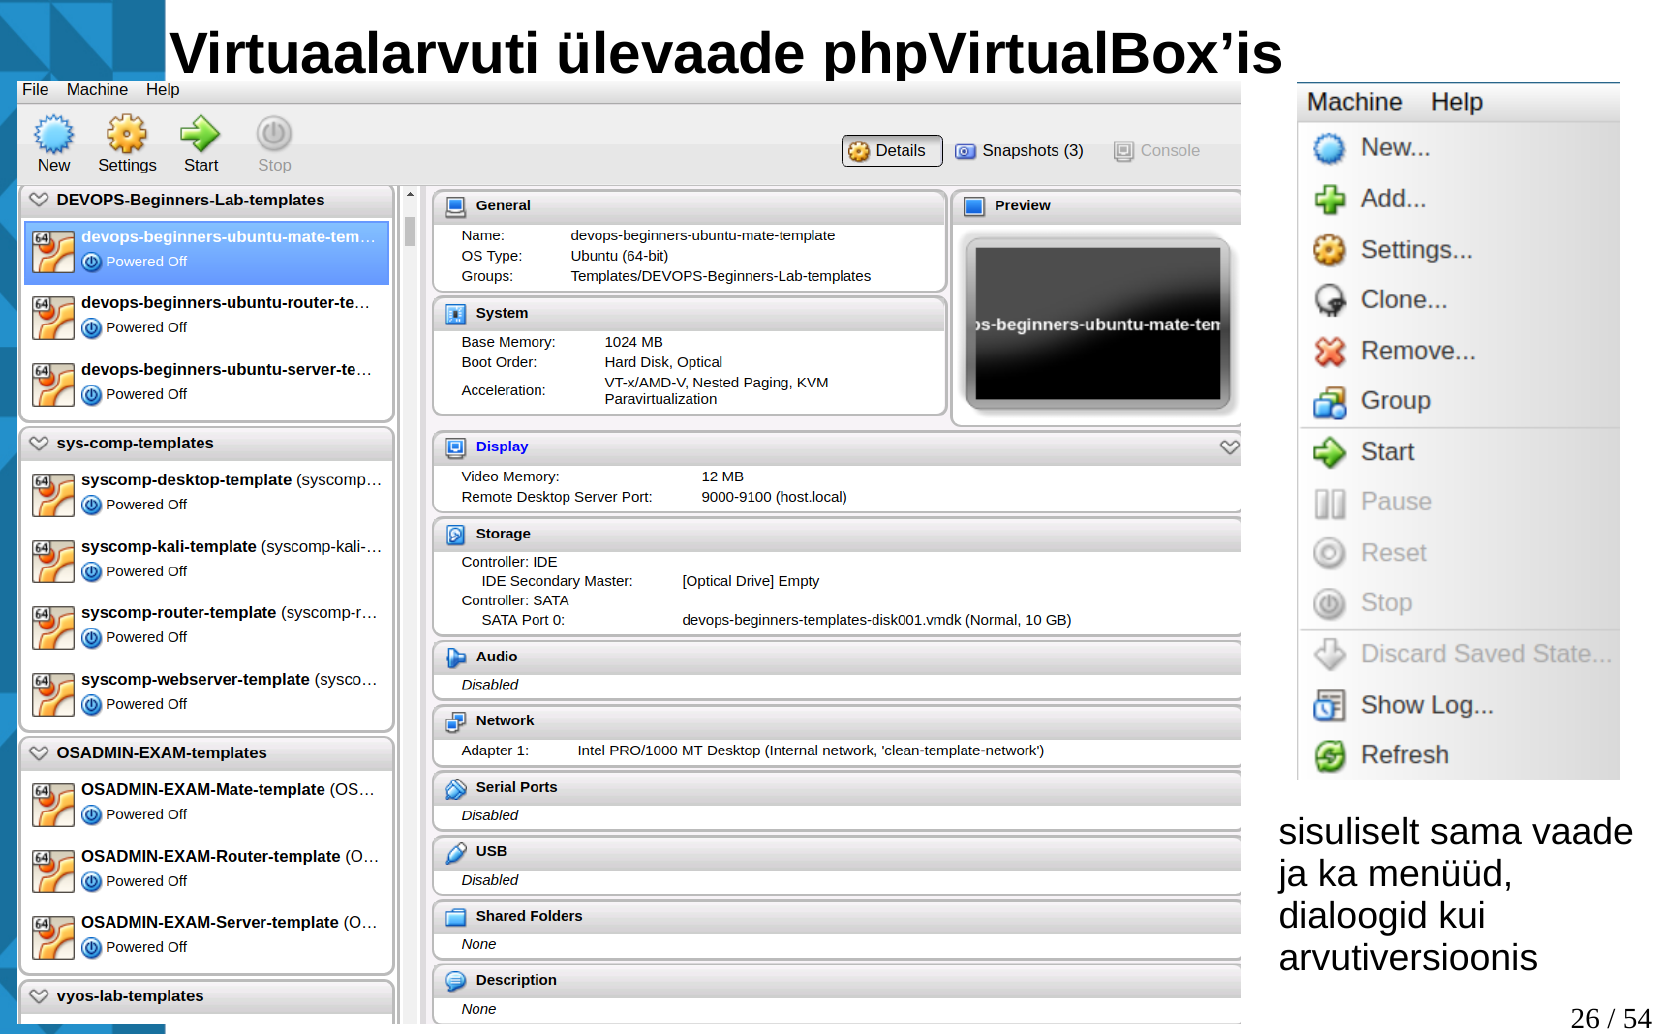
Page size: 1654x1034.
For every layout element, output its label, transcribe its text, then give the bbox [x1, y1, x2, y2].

title Virtuaalarvuti ülevaade phpVirtualBox’is [169, 11, 1571, 95]
picture [1297, 82, 1620, 780]
text_box sisuliselt sama vaade ja ka menüüd, dialoogid kui arvutiversioonis [1263, 803, 1654, 986]
picture [17, 81, 1241, 1024]
